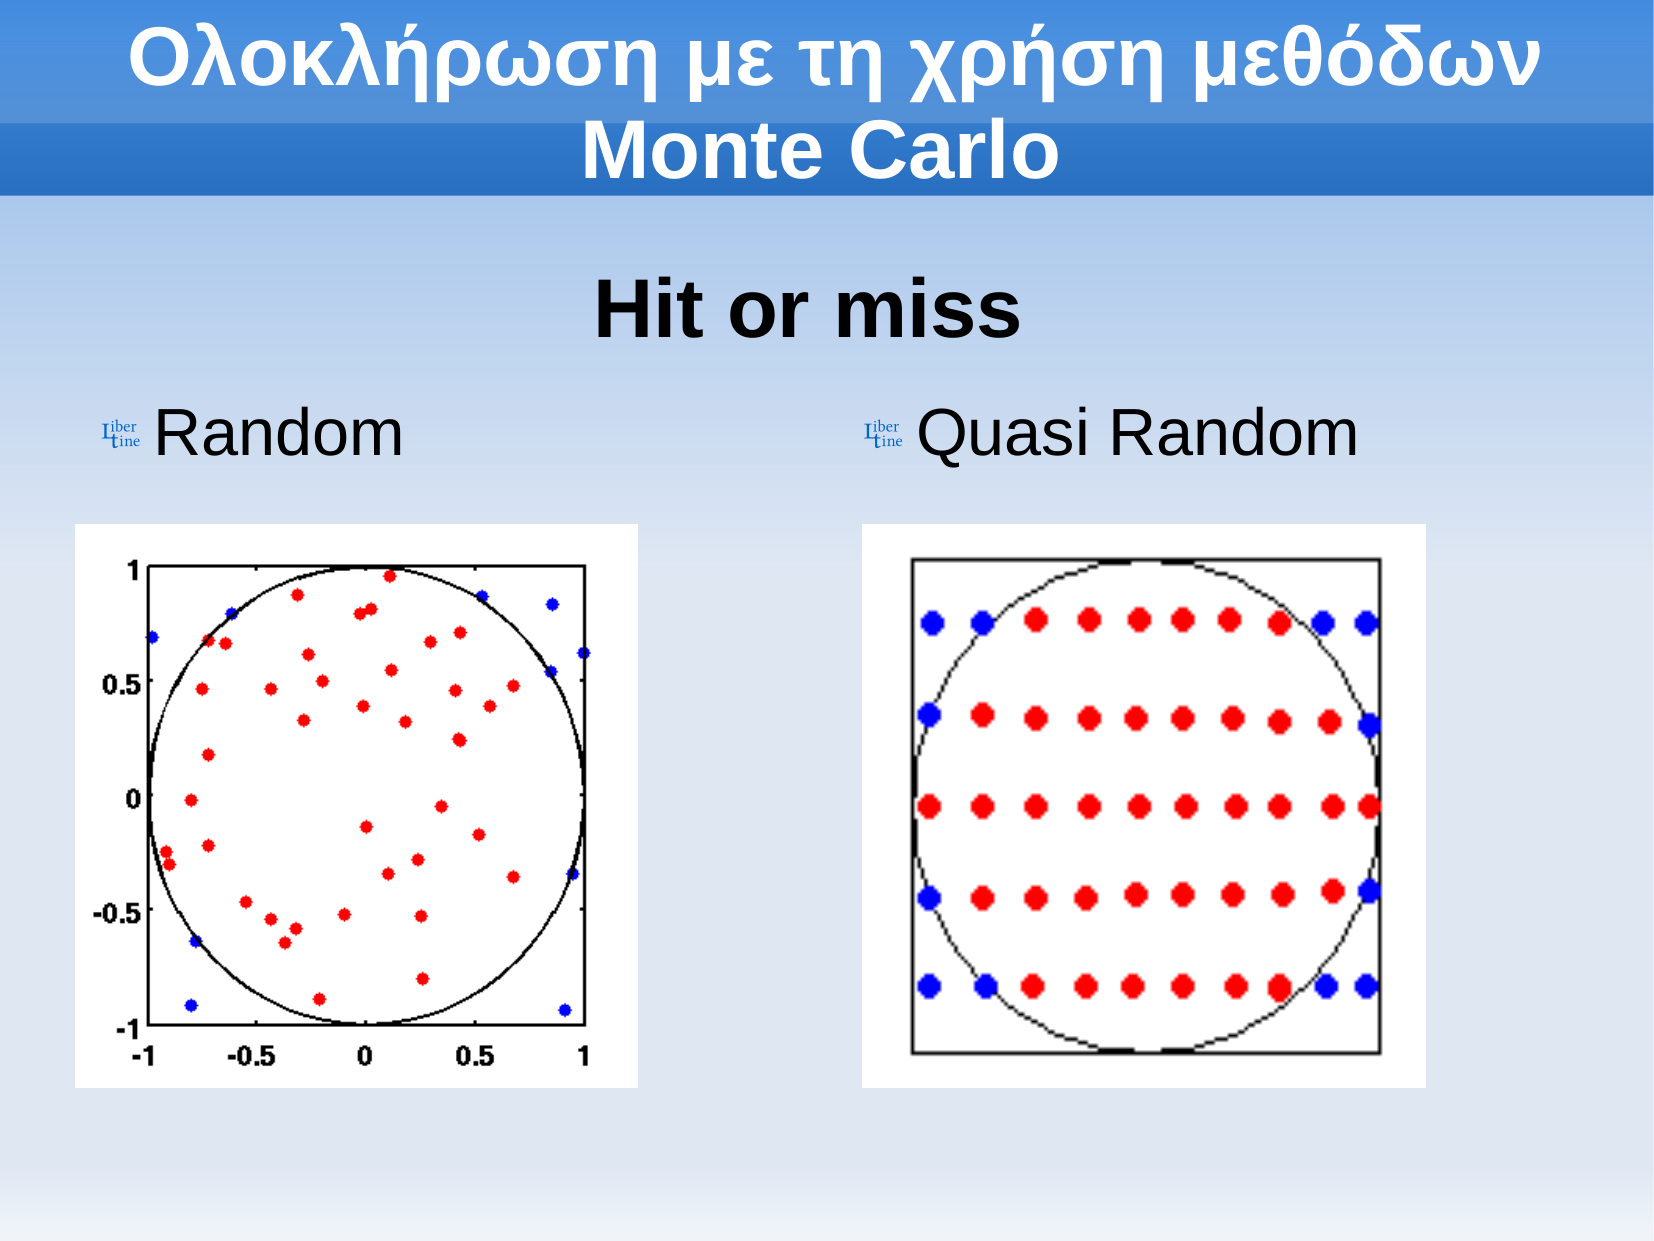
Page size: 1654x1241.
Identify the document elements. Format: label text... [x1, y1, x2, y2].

list Random [82, 413, 809, 1109]
picture [0, 0, 1654, 1241]
title Hit or miss [49, 205, 1538, 413]
picture [862, 524, 1426, 1088]
list Quasi Random [845, 290, 1572, 1109]
title Ολοκλήρωση με τη χρήση μεθόδων Monte Carlo [76, 0, 1565, 208]
